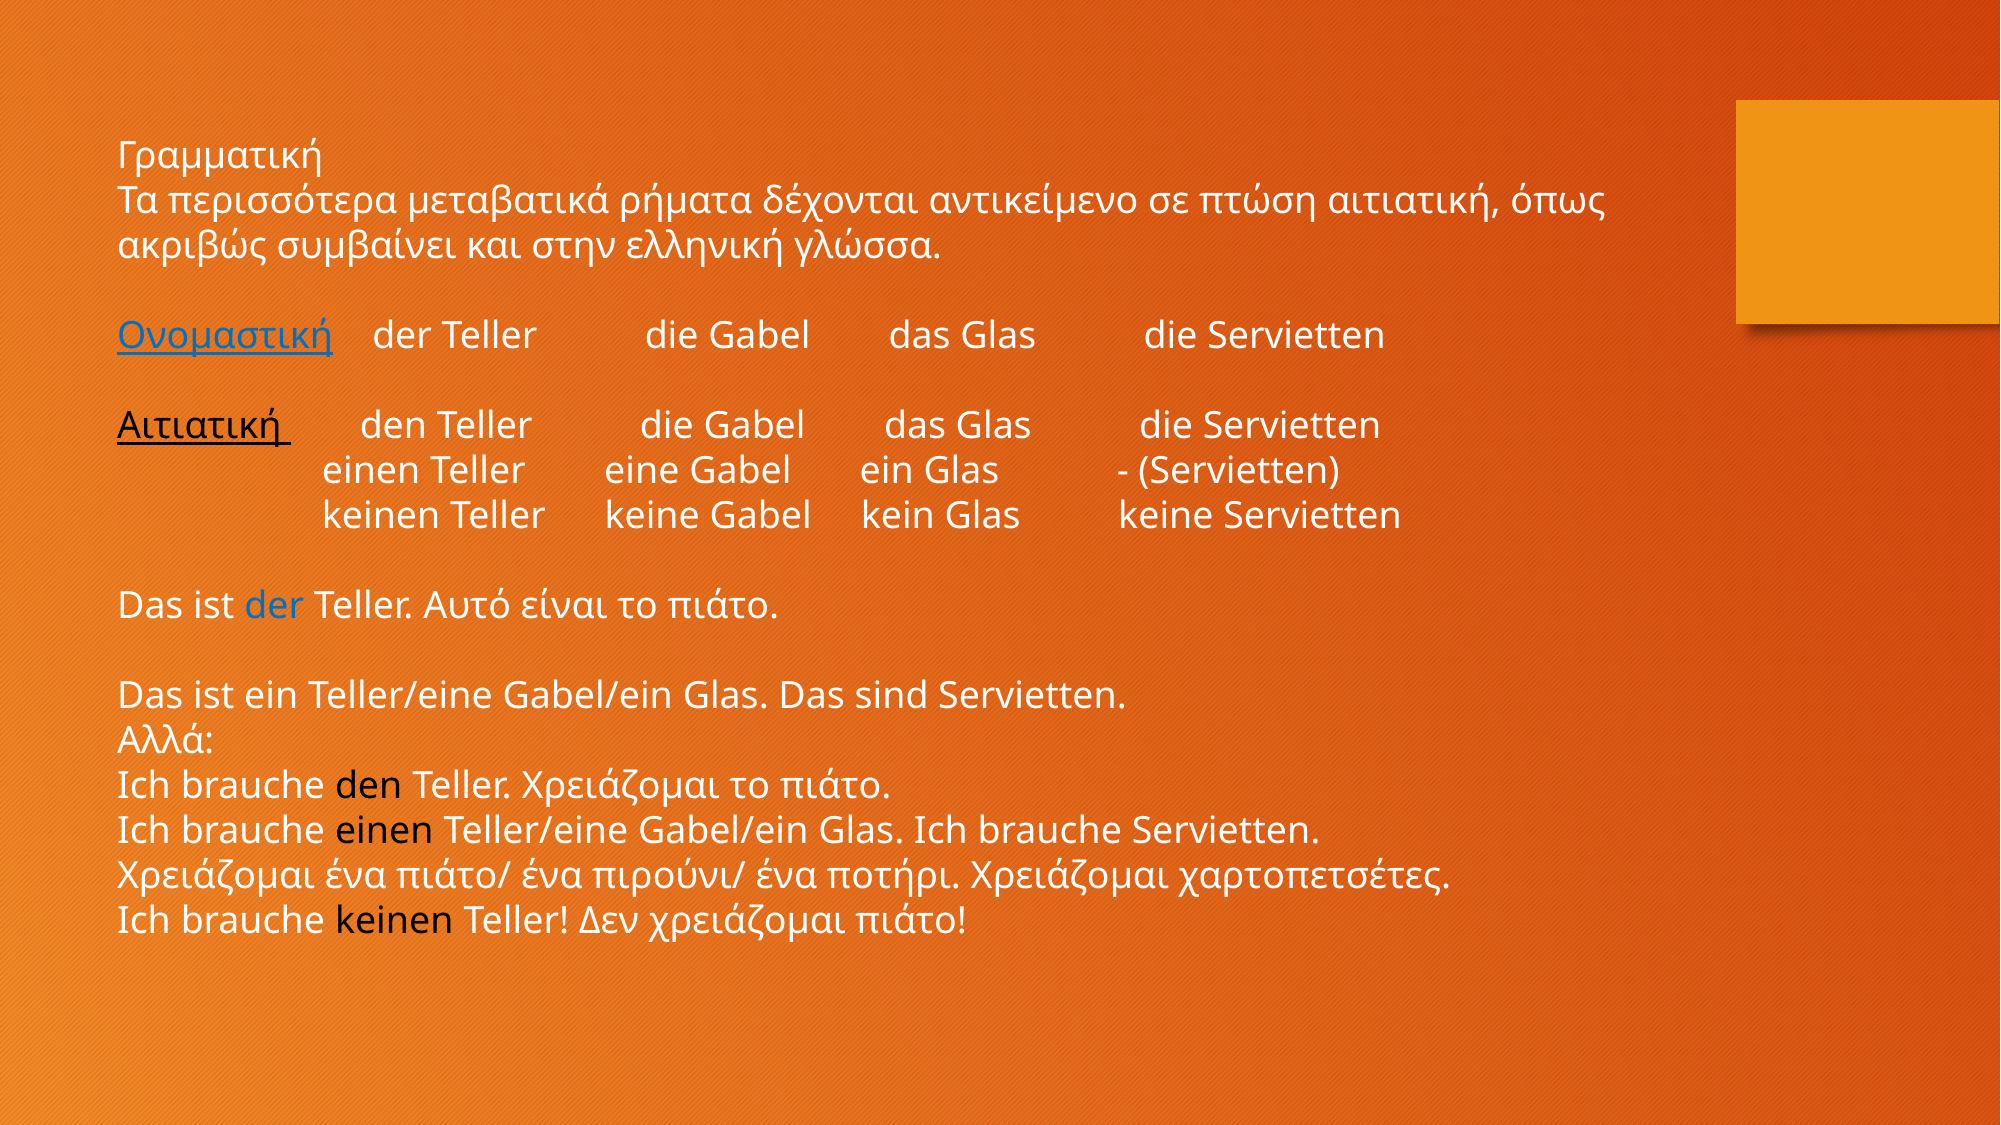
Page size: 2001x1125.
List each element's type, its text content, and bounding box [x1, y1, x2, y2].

text_box Γραμματική Τα περισσότερα μεταβατικά ρήματα δέχονται αντικείμενο σε πτώση αιτιατική, όπως ακριβώς συμβαίνει και στην ελληνική γλώσσα. Ονομαστική der Teller die Gabel das Glas die Servietten Αιτιατική den Teller die Gabel das Glas die Servietten einen Teller eine Gabel ein Glas - (Servietten) keinen Teller keine Gabel kein Glas keine Servietten Das ist der Teller. Αυτό είναι το πιάτο. Das ist ein Teller/eine Gabel/ein Glas. Das sind Servietten. Αλλά: Ich brauche den Teller. Χρειάζομαι το πιάτο. Ich brauche einen Teller/eine Gabel/ein Glas. Ich brauche Servietten. Χρειάζομαι ένα πιάτο/ ένα πιρούνι/ ένα ποτήρι. Χρειάζομαι χαρτοπετσέτες. Ich brauche keinen Teller! Δεν χρειάζομαι πιάτο! [102, 123, 1756, 957]
